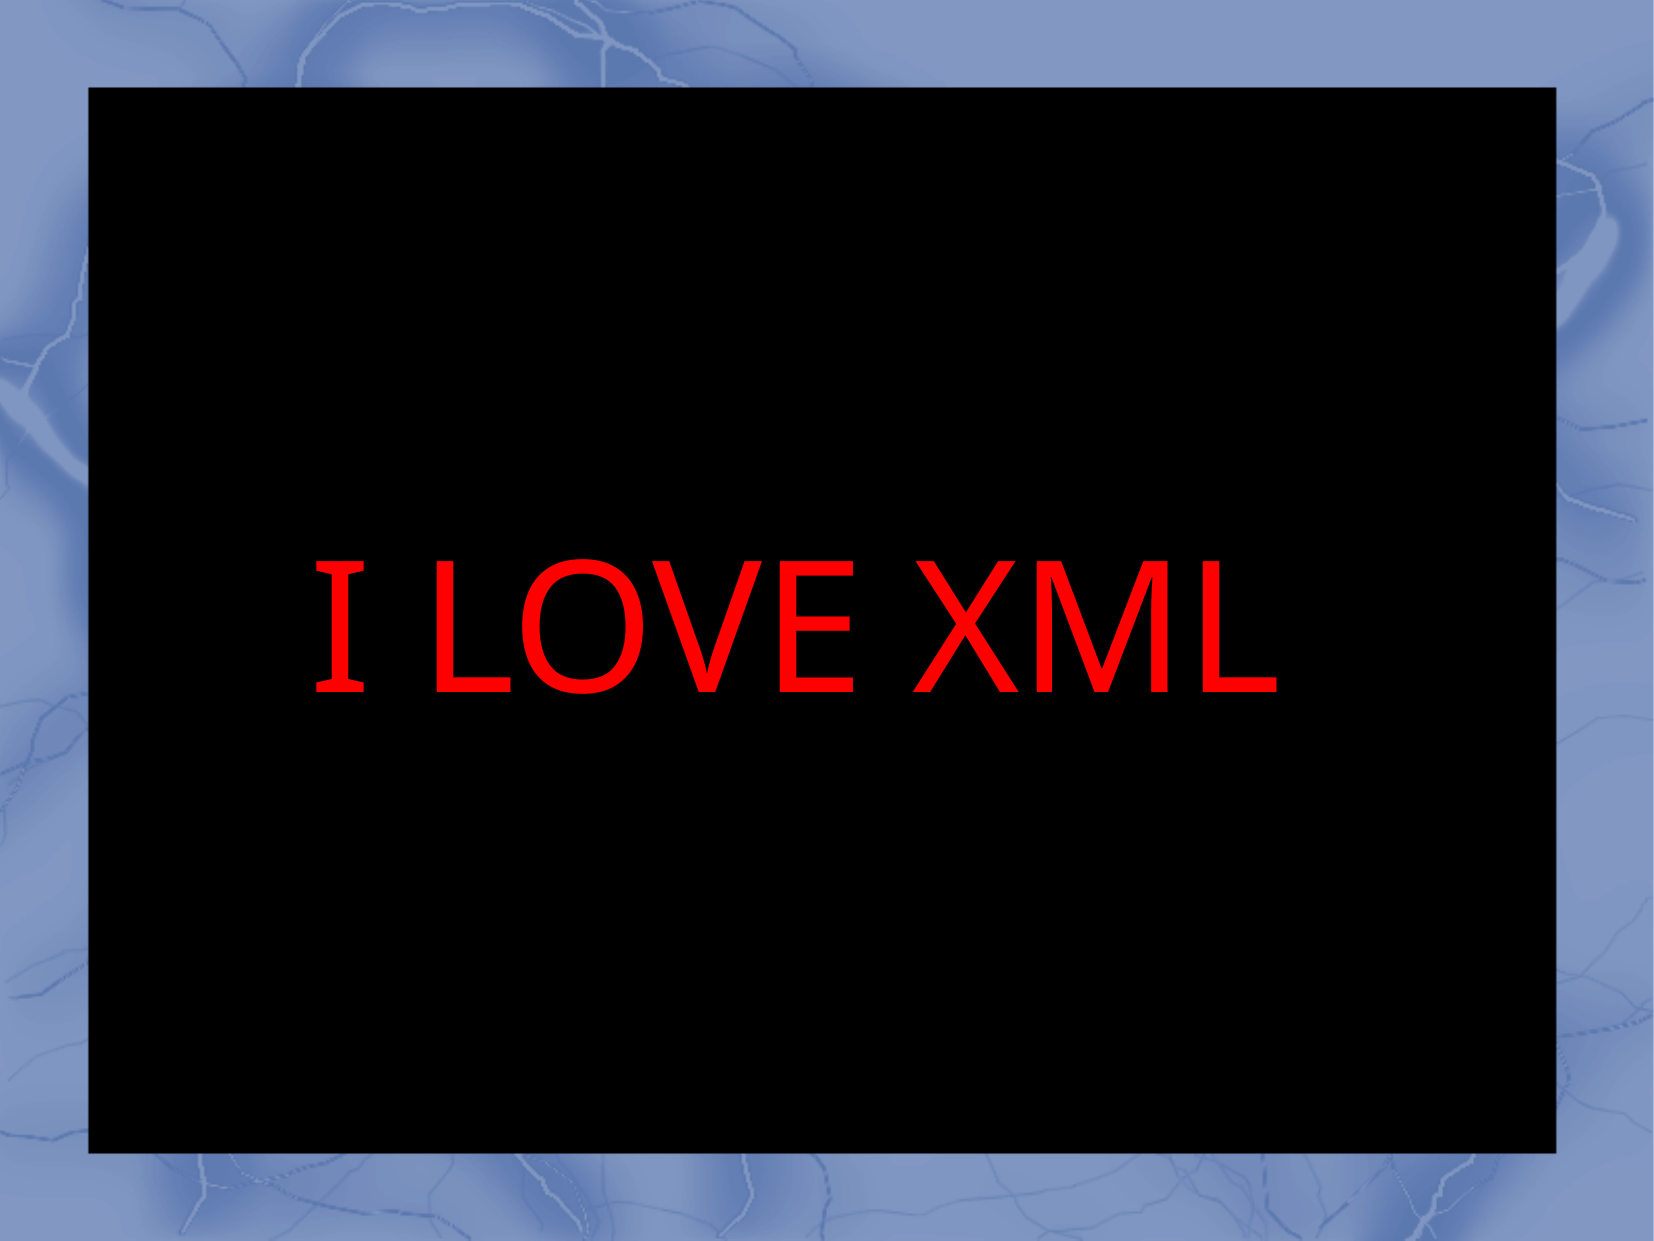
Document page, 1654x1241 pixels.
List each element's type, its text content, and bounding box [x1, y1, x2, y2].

text_box I LOVE XML [294, 239, 1422, 769]
picture [0, 0, 1654, 1241]
